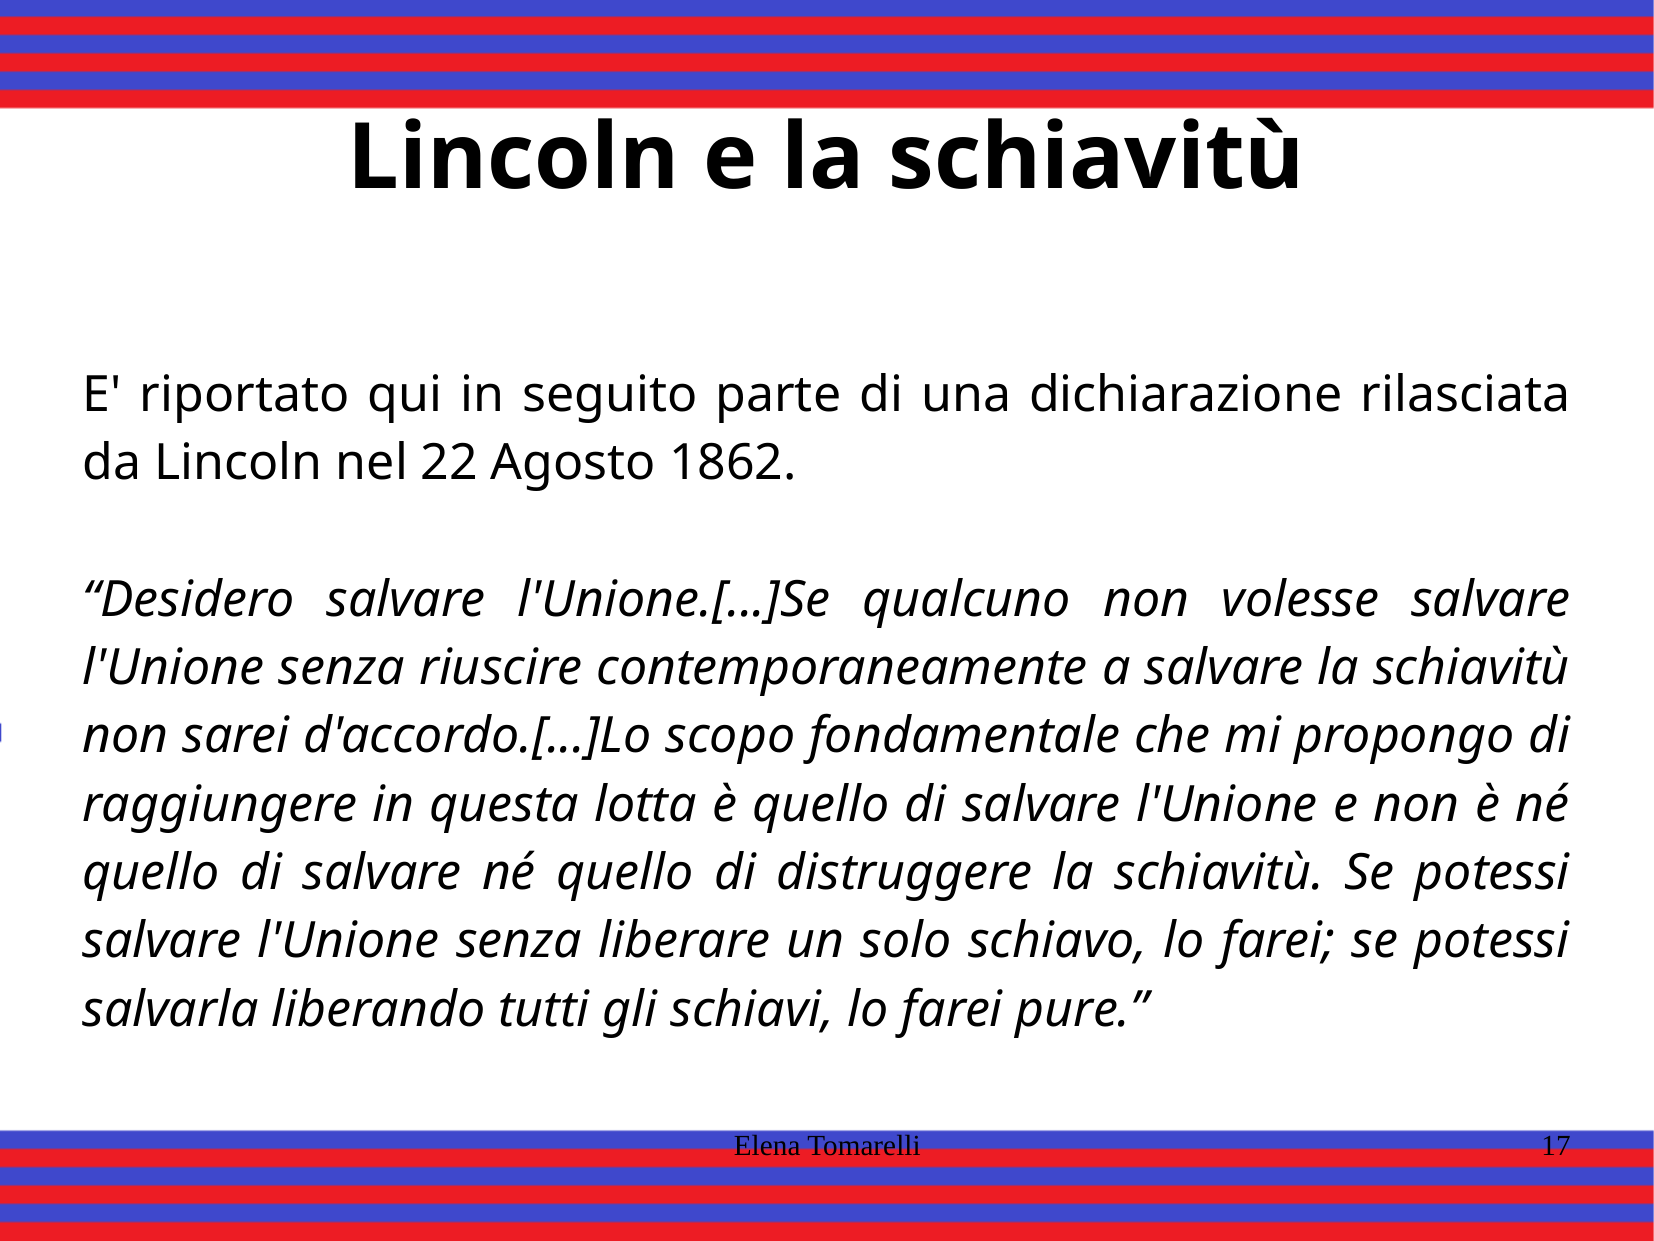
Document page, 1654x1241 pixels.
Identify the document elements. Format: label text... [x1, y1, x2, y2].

title Lincoln e la schiavitù [82, 56, 1571, 250]
subtitle E' riportato qui in seguito parte di una dichiarazione rilasciata da Lincoln nel 22 Agosto 1862. “Desidero salvare l'Unione.[...]Se qualcuno non volesse salvare l'Unione senza riuscire contemporaneamente a salvare la schiavitù non sarei d'accordo.[...]Lo scopo fondamentale che mi propongo di raggiungere in questa lotta è quello di salvare l'Unione e non è né quello di salvare né quello di distruggere la schiavitù. Se potessi salvare l'Unione senza liberare un solo schiavo, lo farei; se potessi salvarla liberando tutti gli schiavi, lo farei pure.” [82, 297, 1571, 1102]
picture [0, 0, 1654, 1241]
